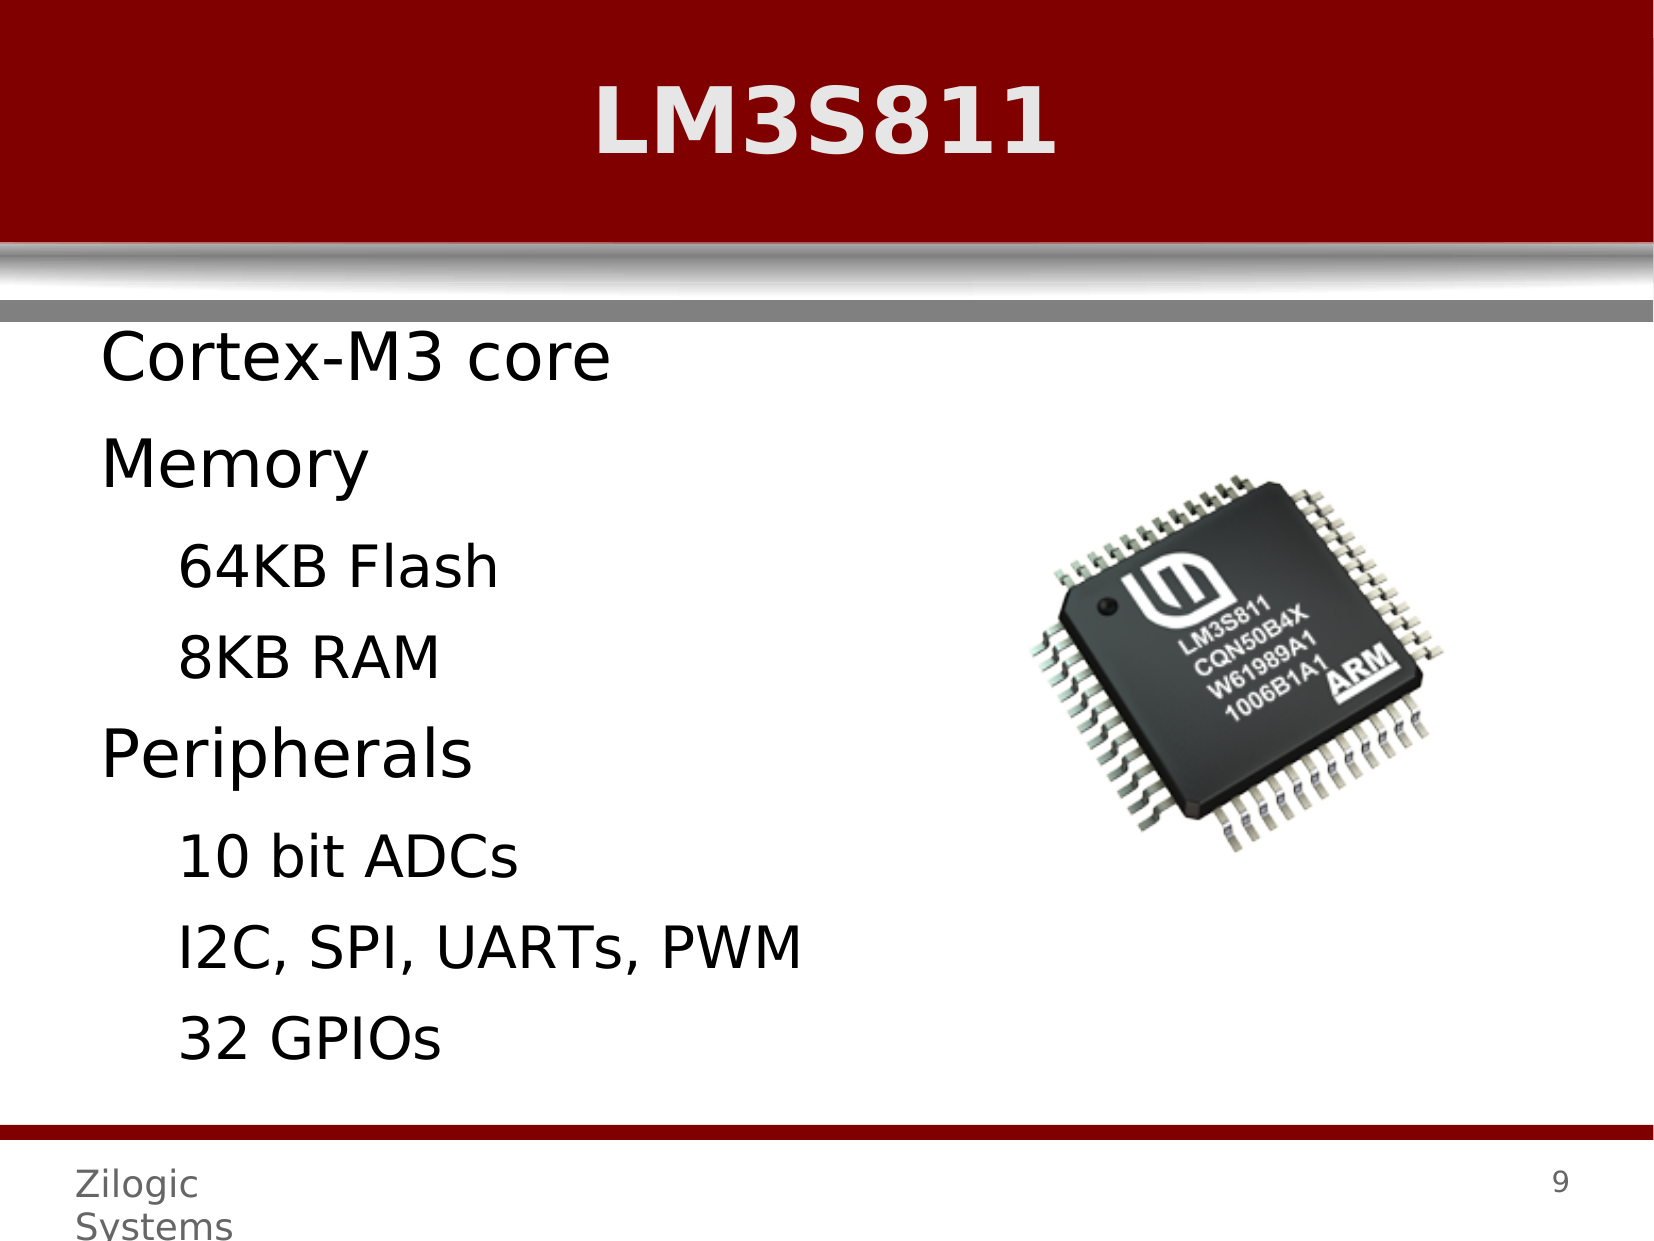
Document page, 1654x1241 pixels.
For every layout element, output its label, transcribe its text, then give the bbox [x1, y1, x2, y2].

picture [1022, 469, 1447, 857]
list Cortex-M3 core Memory 64KB Flash 8KB RAM Peripherals 10 bit ADCs I2C, SPI, UARTs, PWM 32 GPIOs [82, 318, 901, 1109]
title LM3S811 [82, 18, 1571, 226]
